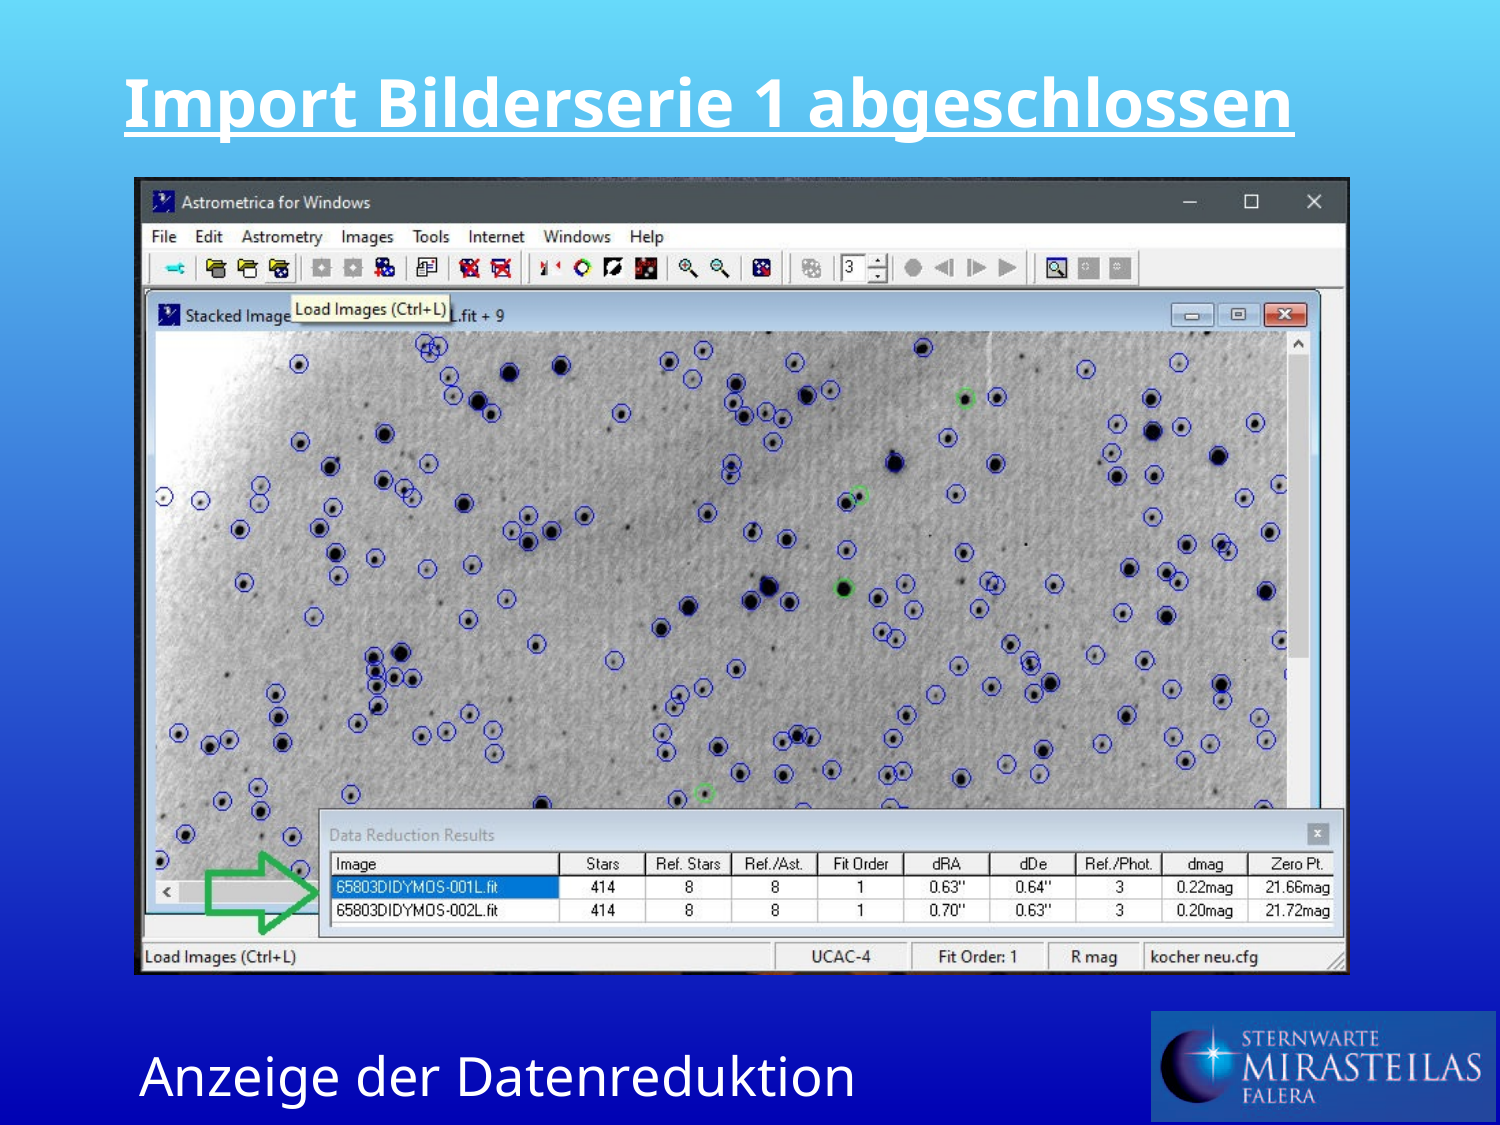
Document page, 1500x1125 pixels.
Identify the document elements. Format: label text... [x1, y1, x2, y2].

text_box Import Bilderserie 1 abgeschlossen Anzeige der Datenreduktion [94, 53, 1430, 680]
picture [1151, 1011, 1496, 1122]
picture [134, 177, 1350, 975]
